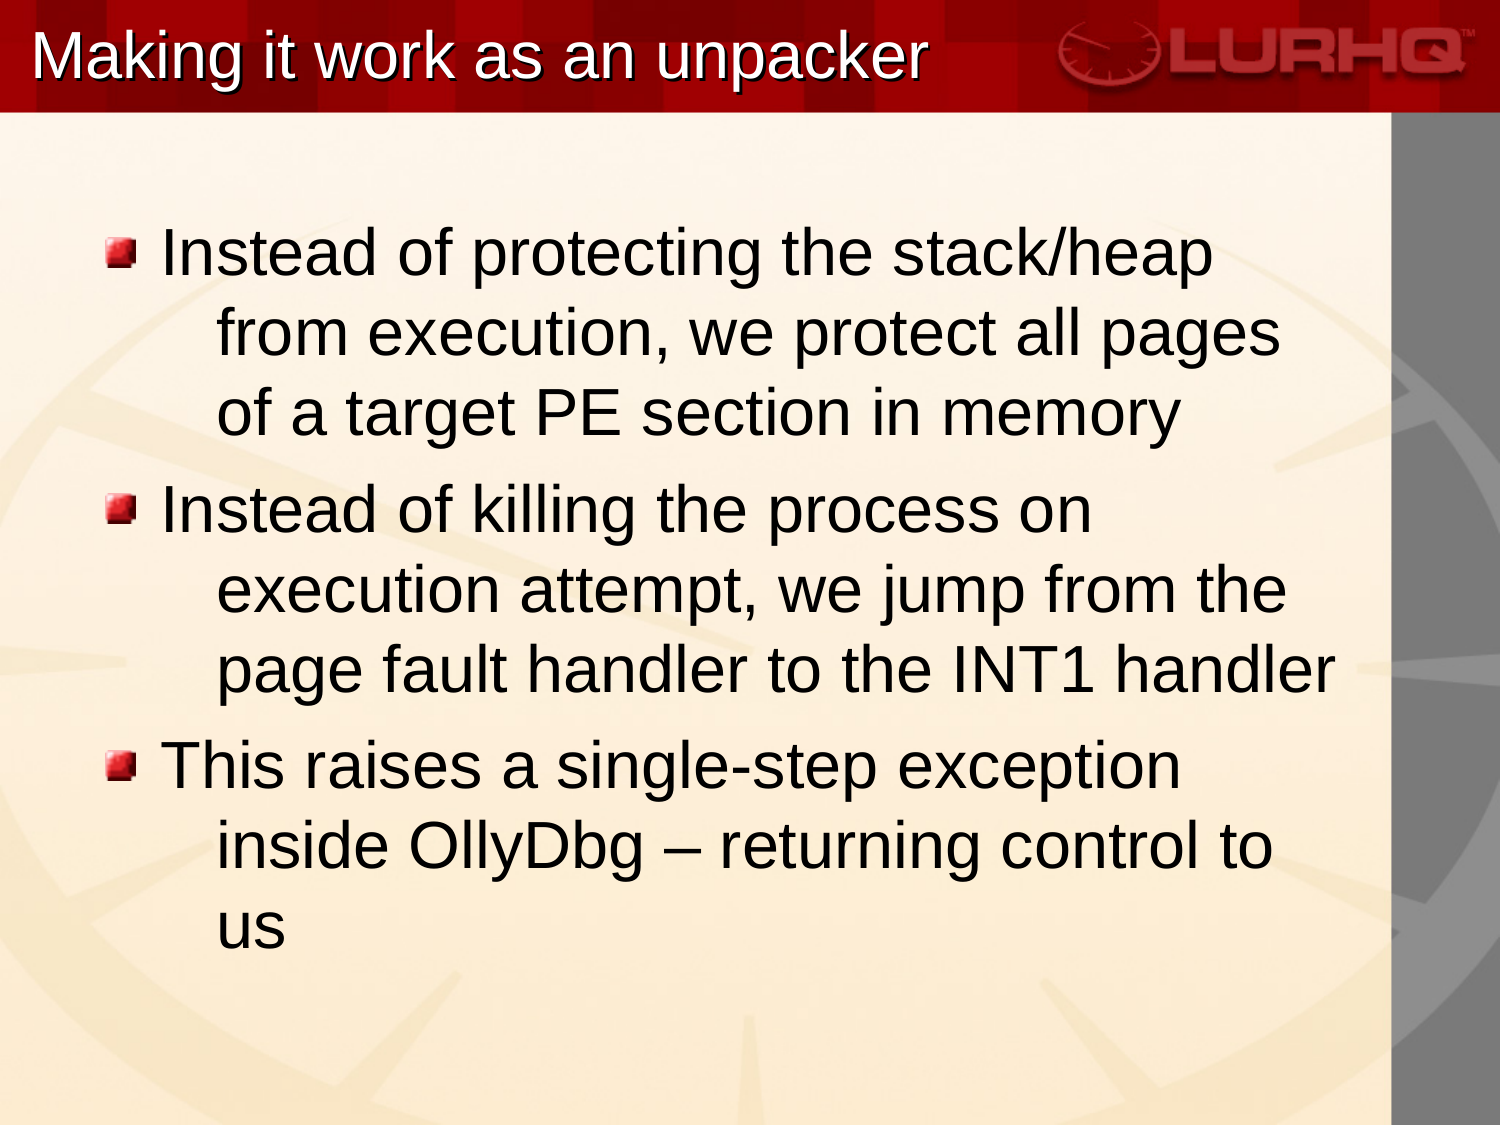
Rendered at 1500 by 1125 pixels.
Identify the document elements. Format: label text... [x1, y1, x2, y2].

list Instead of protecting the stack/heap from execution, we protect all pages of a target PE section in memory Instead of killing the process on execution attempt, we jump from the page fault handler to the INT1 handler This raises a single-step exception inside OllyDbg – returning control to us [105, 210, 1351, 1021]
title Making it work as an unpacker [30, 0, 1350, 106]
picture [0, 0, 1500, 1125]
